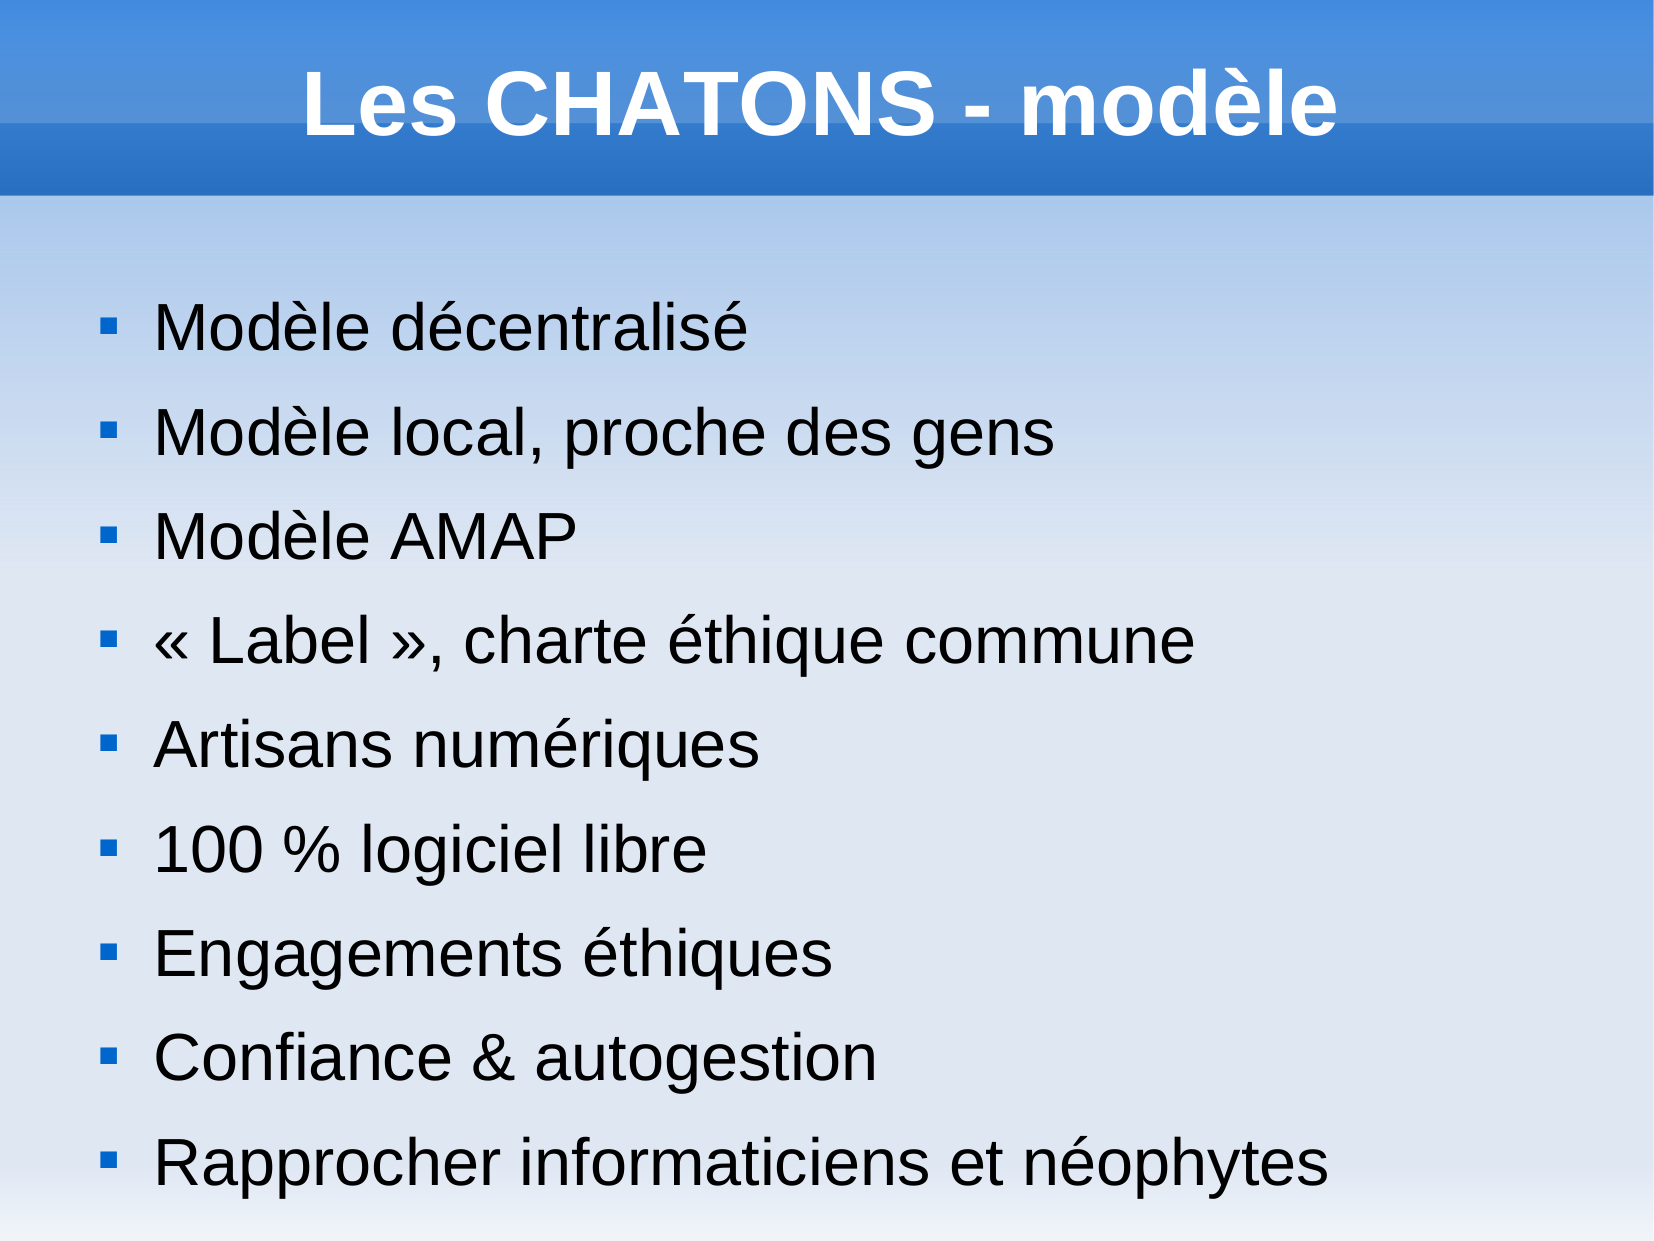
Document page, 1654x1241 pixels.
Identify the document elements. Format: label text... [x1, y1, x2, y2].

picture [0, 0, 1654, 1241]
list Modèle décentralisé Modèle local, proche des gens Modèle AMAP « Label », charte éthique commune Artisans numériques 100 % logiciel libre Engagements éthiques Confiance & autogestion Rapprocher informaticiens et néophytes [82, 290, 1571, 1200]
title Les CHATONS - modèle [76, 0, 1565, 208]
